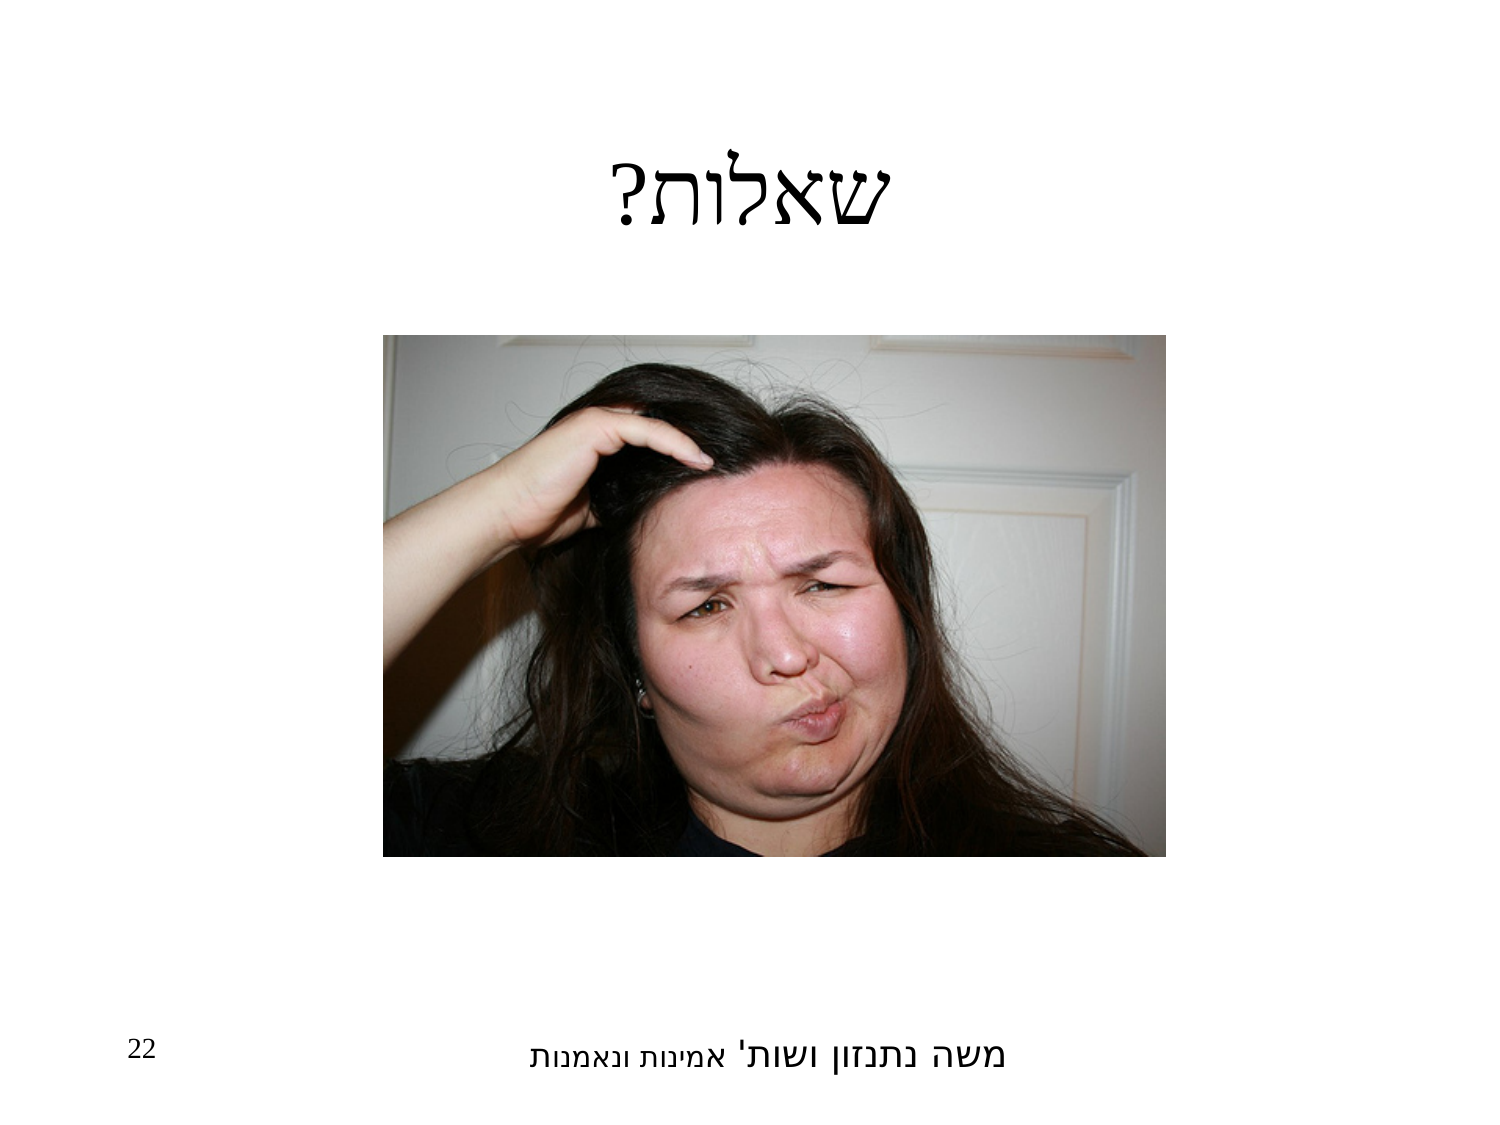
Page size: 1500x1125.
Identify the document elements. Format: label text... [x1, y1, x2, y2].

picture [383, 335, 1166, 857]
title שאלות? [112, 99, 1388, 288]
